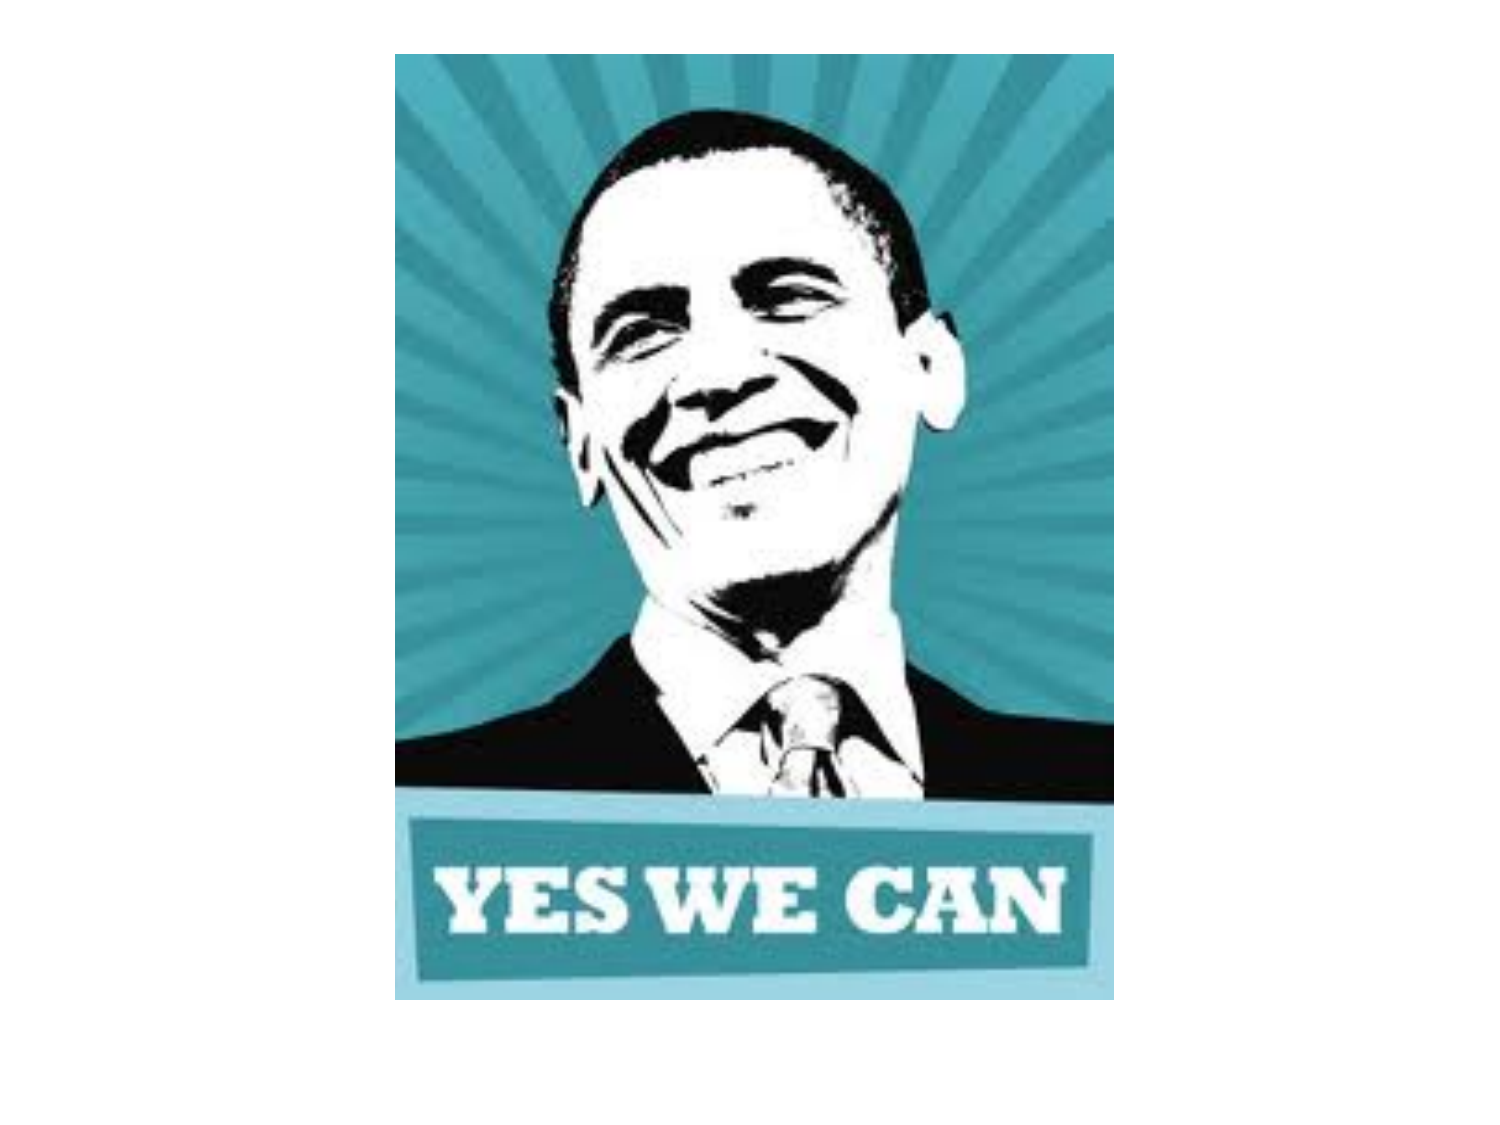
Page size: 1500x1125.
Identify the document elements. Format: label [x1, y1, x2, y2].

picture [395, 54, 1114, 1000]
